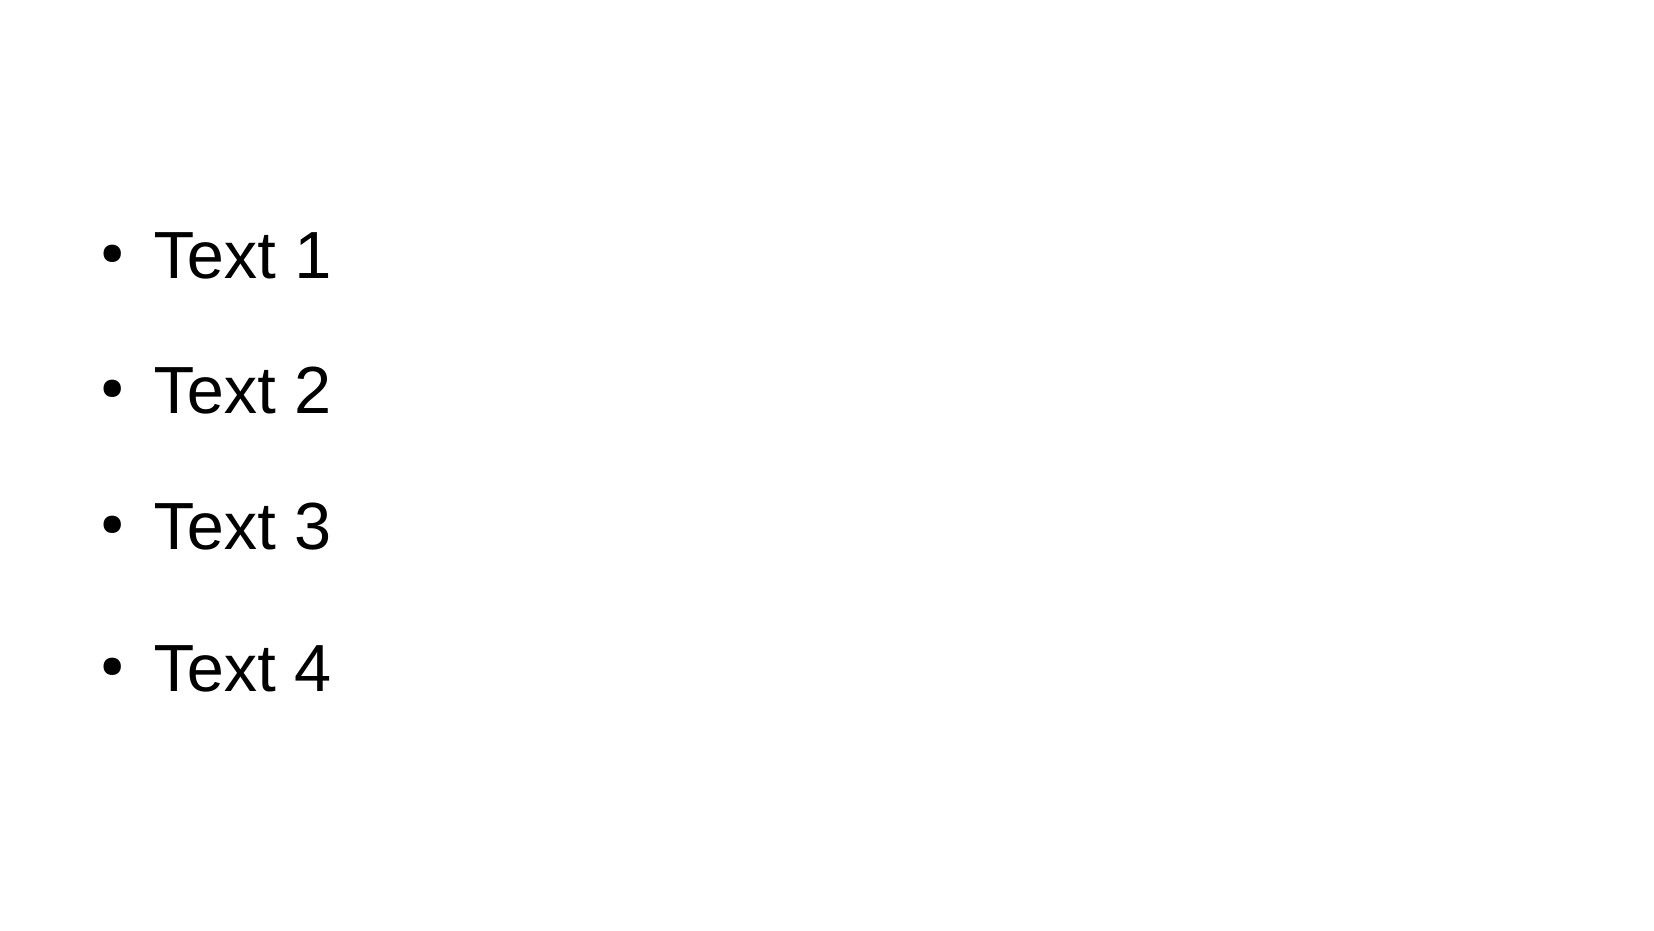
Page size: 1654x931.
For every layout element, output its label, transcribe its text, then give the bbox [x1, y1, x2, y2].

list Text 2 [82, 353, 1571, 461]
list Text 4 [82, 631, 1571, 739]
list Text 3 [82, 489, 1571, 597]
list Text 1 [82, 217, 1571, 325]
